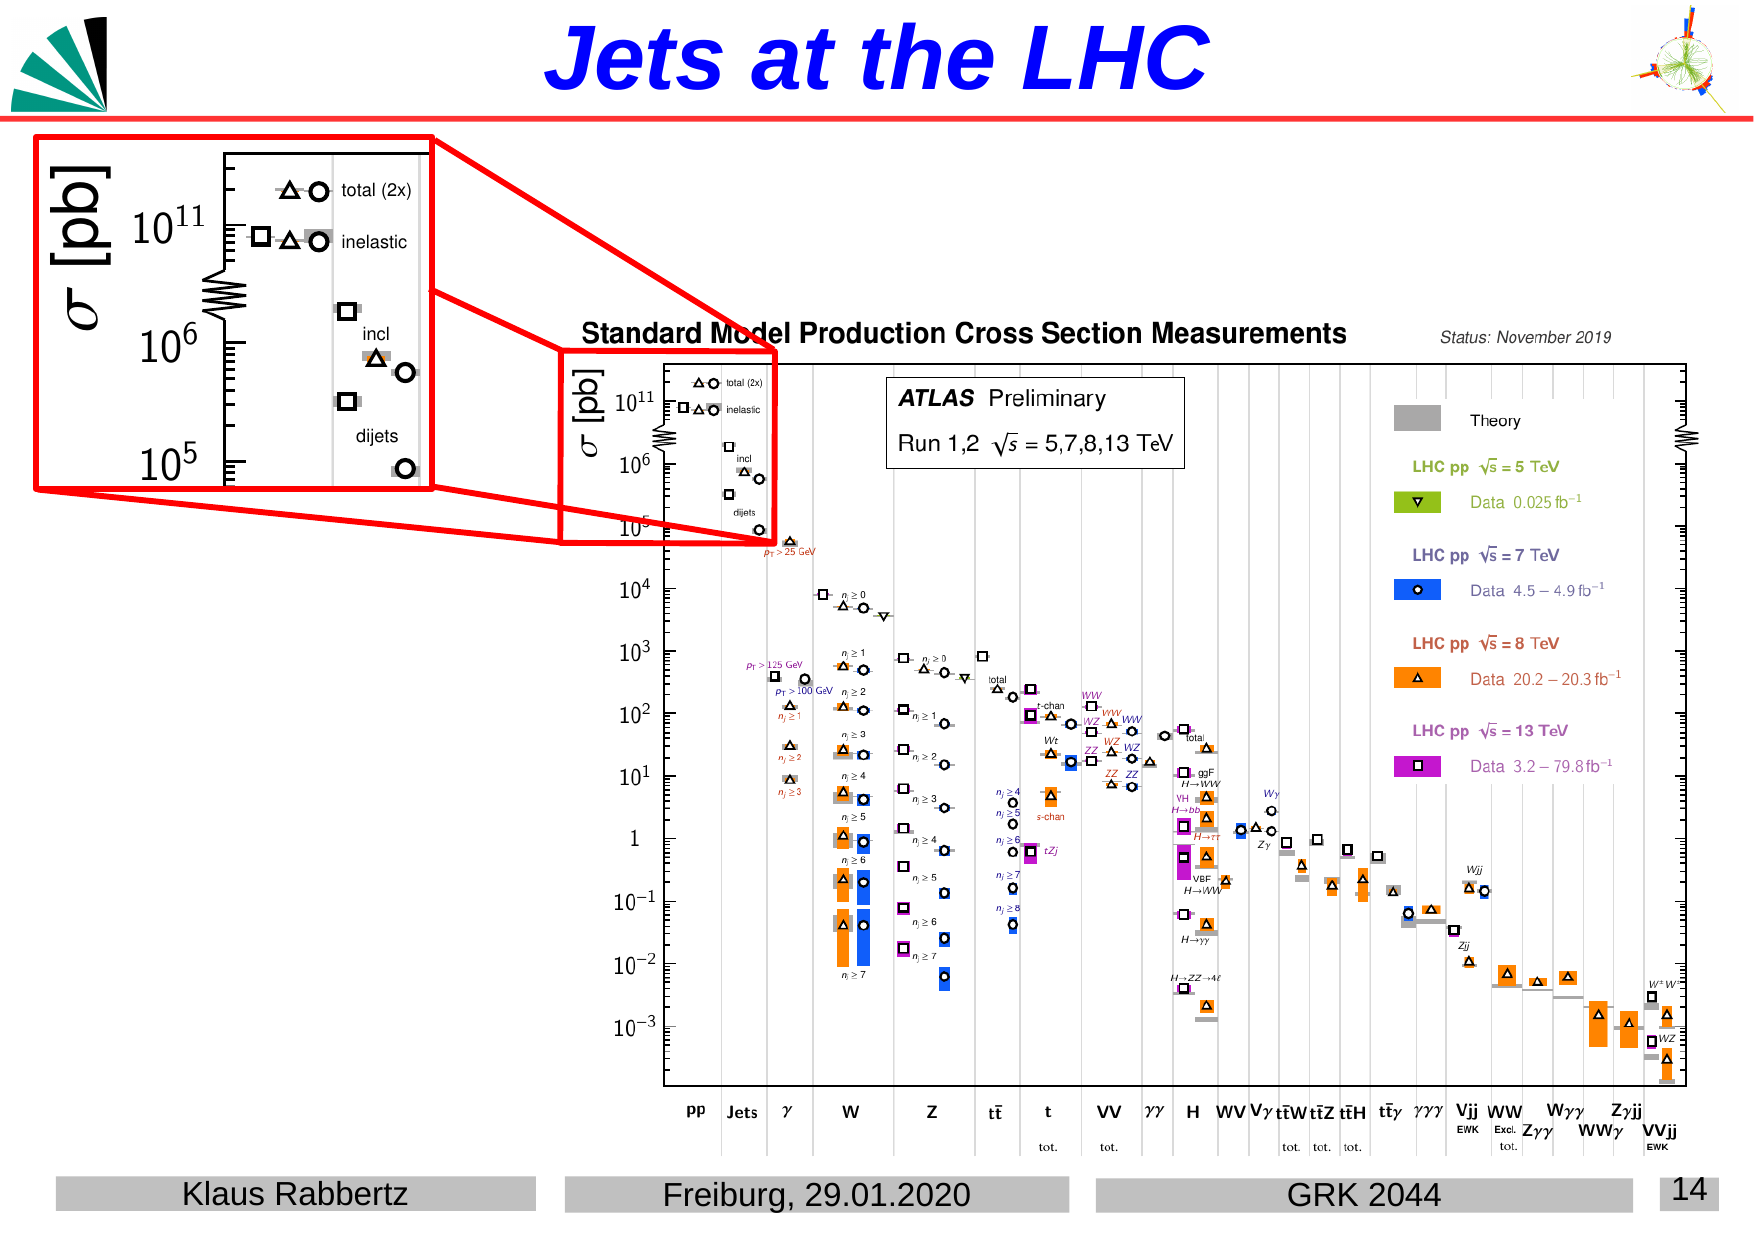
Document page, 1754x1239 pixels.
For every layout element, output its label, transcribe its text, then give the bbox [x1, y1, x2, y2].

picture [564, 354, 772, 538]
picture [562, 297, 1726, 1173]
picture [562, 297, 763, 348]
title Jets at the LHC [124, 0, 1630, 116]
picture [38, 139, 430, 487]
picture [564, 512, 734, 540]
picture [1631, 5, 1739, 113]
picture [11, 17, 107, 113]
